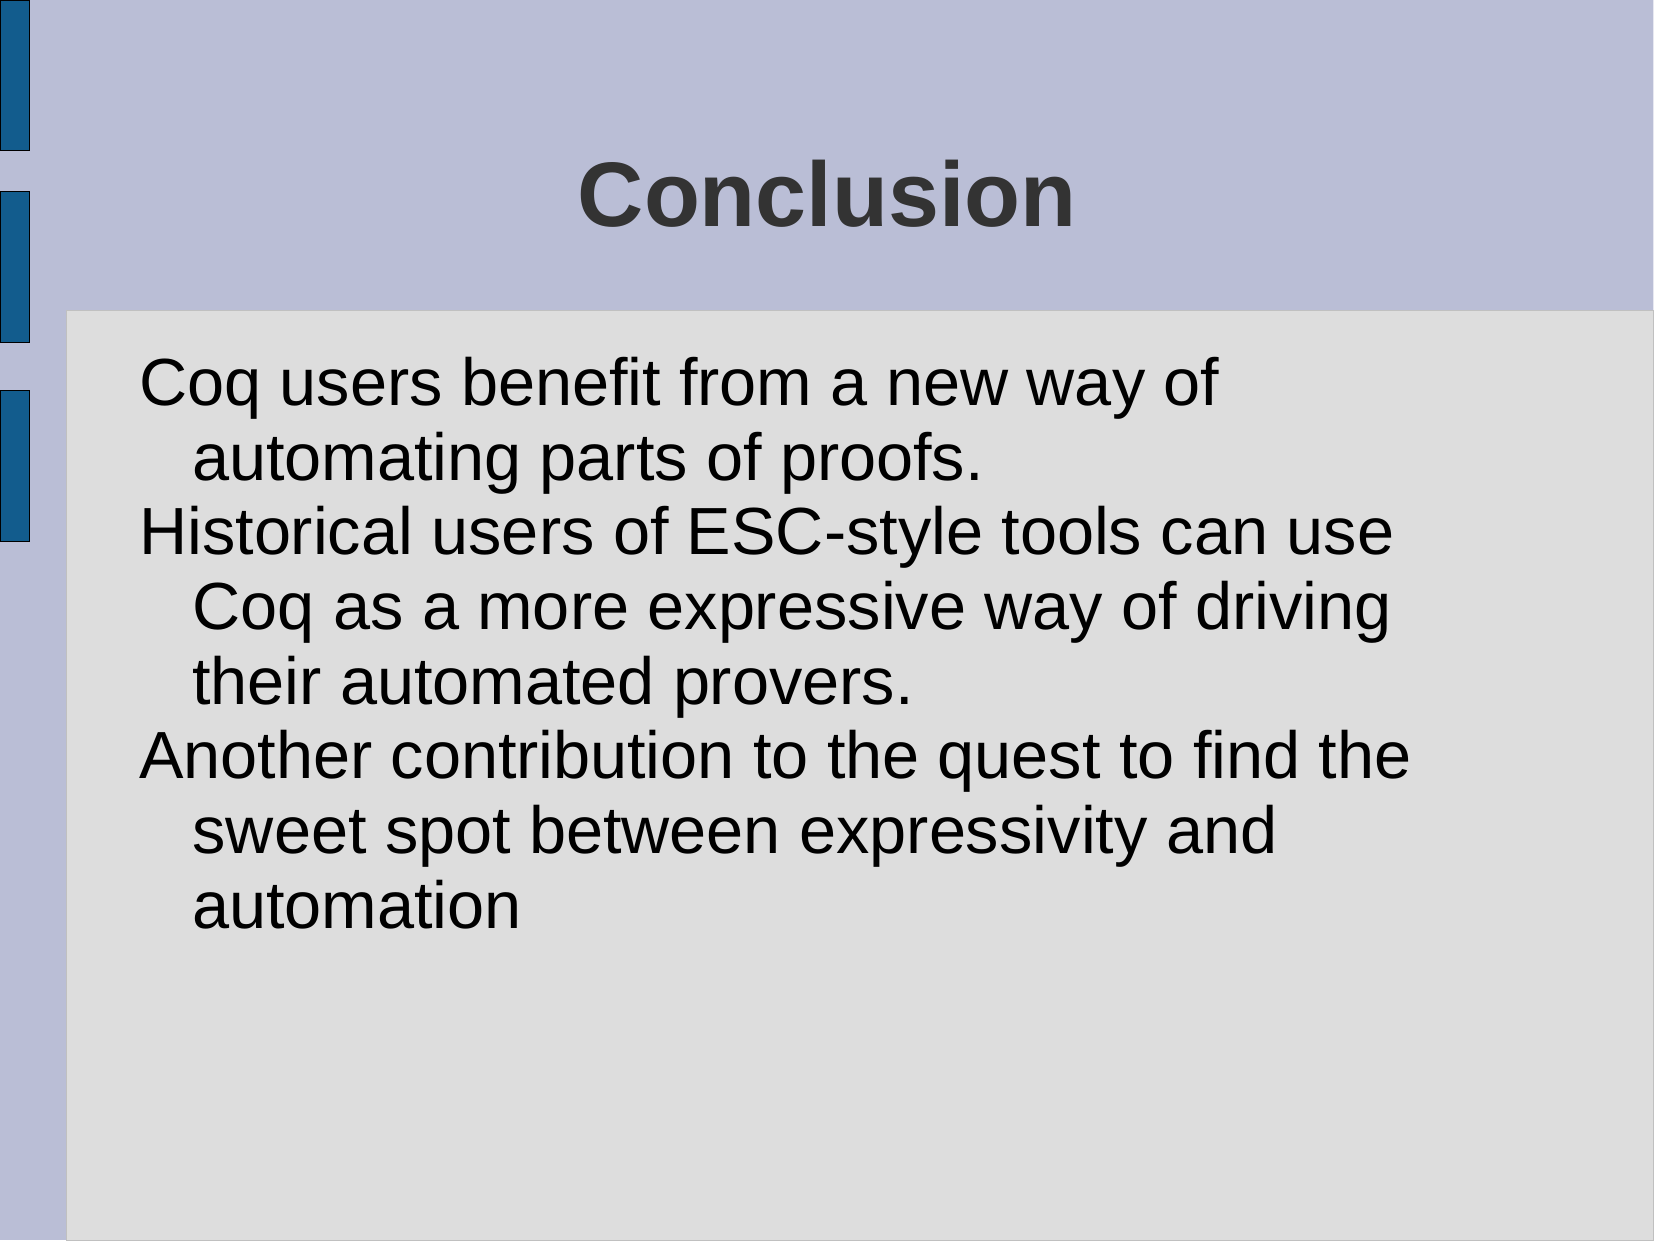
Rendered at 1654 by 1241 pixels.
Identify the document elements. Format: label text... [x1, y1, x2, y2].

title Conclusion [121, 91, 1534, 299]
list Coq users benefit from a new way of automating parts of proofs. Historical users of ESC-style tools can use Coq as a more expressive way of driving their automated provers. Another contribution to the quest to find the sweet spot between expressivity and automation [121, 344, 1534, 1127]
